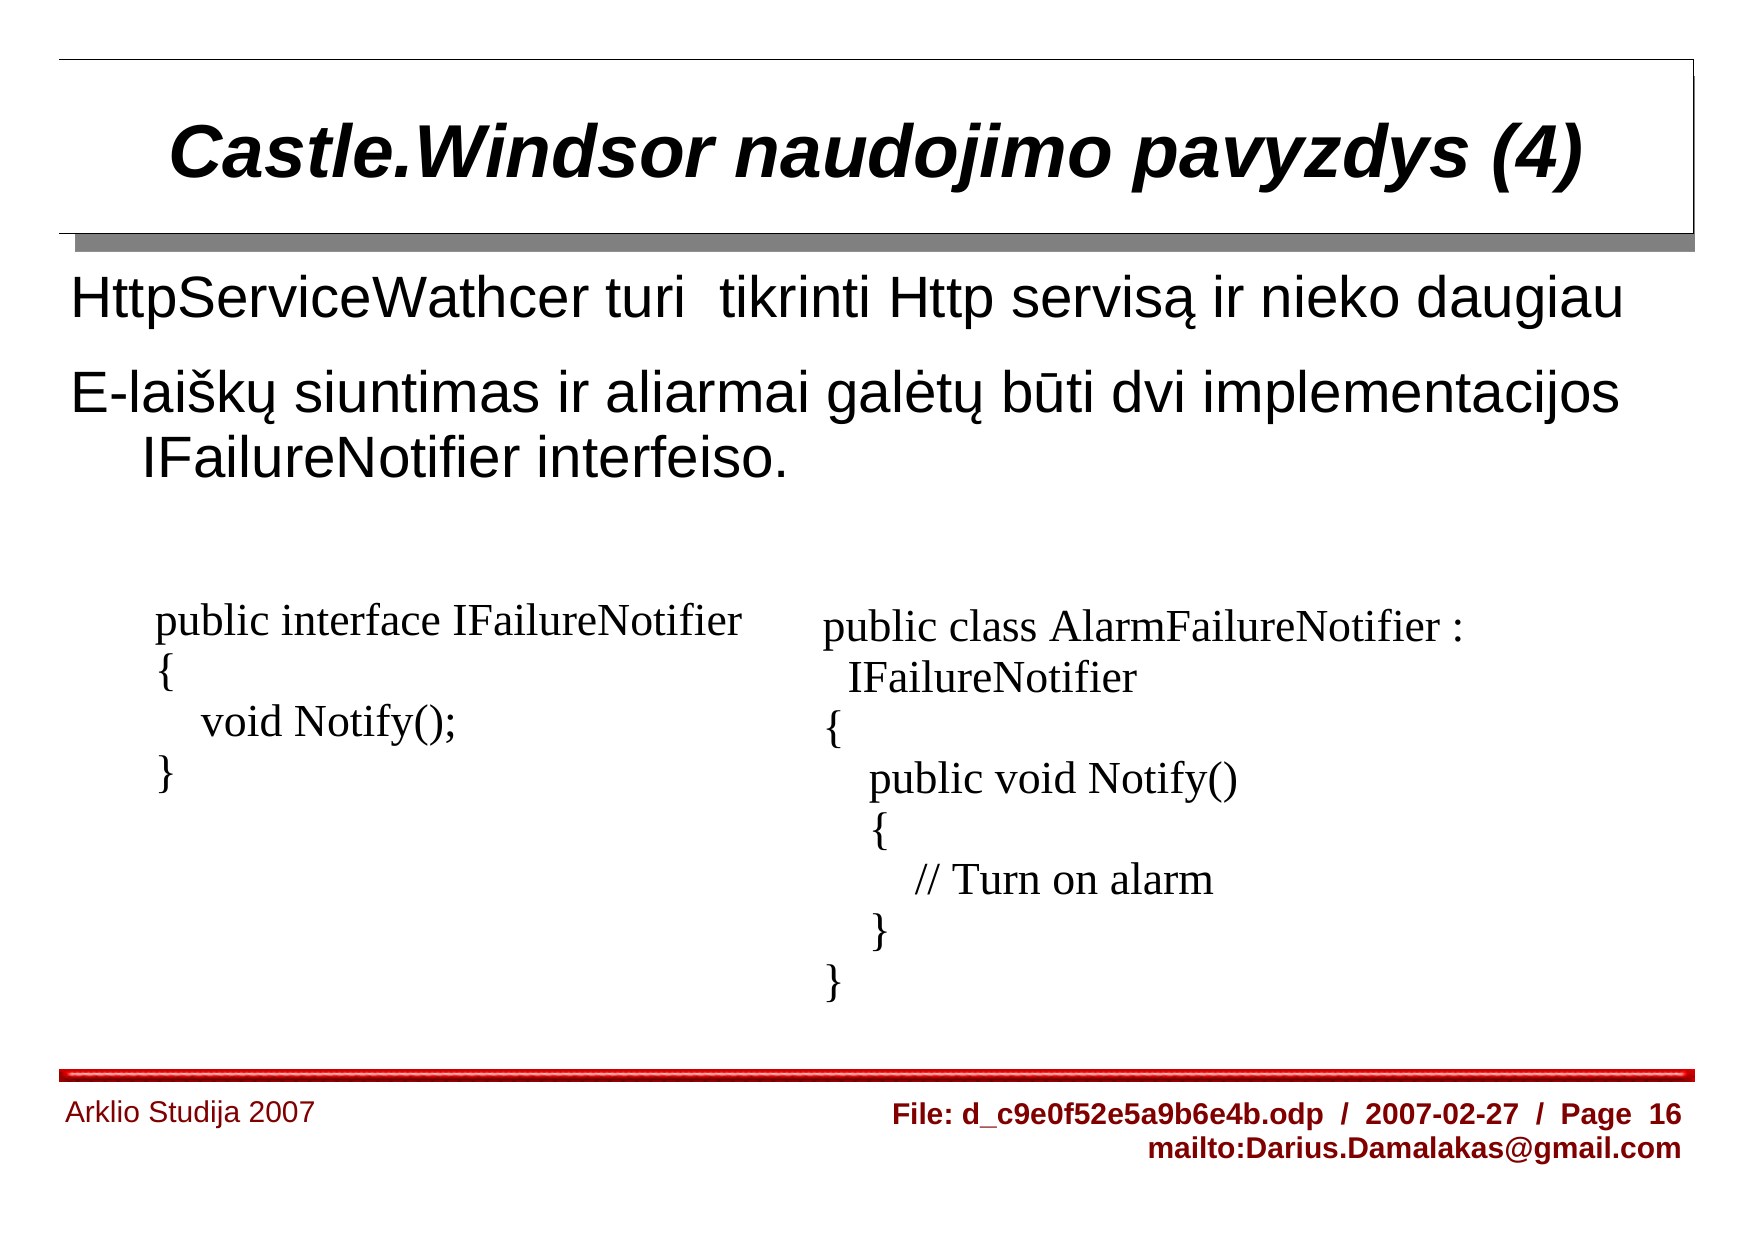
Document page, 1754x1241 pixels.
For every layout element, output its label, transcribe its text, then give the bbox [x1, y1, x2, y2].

title Castle.Windsor naudojimo pavyzdys (4) [59, 59, 1695, 244]
picture [59, 1069, 1695, 1082]
list HttpServiceWathcer turi tikrinti Http servisą ir nieko daugiau E-laiškų siuntimas ir aliarmai galėtų būti dvi implementacijos IFailureNotifier interfeiso. [59, 264, 1683, 743]
text_box public class AlarmFailureNotifier : IFailureNotifier { public void Notify() { // Turn on alarm } } [764, 600, 1531, 1075]
text_box public interface IFailureNotifier { void Notify(); } [97, 594, 777, 1068]
